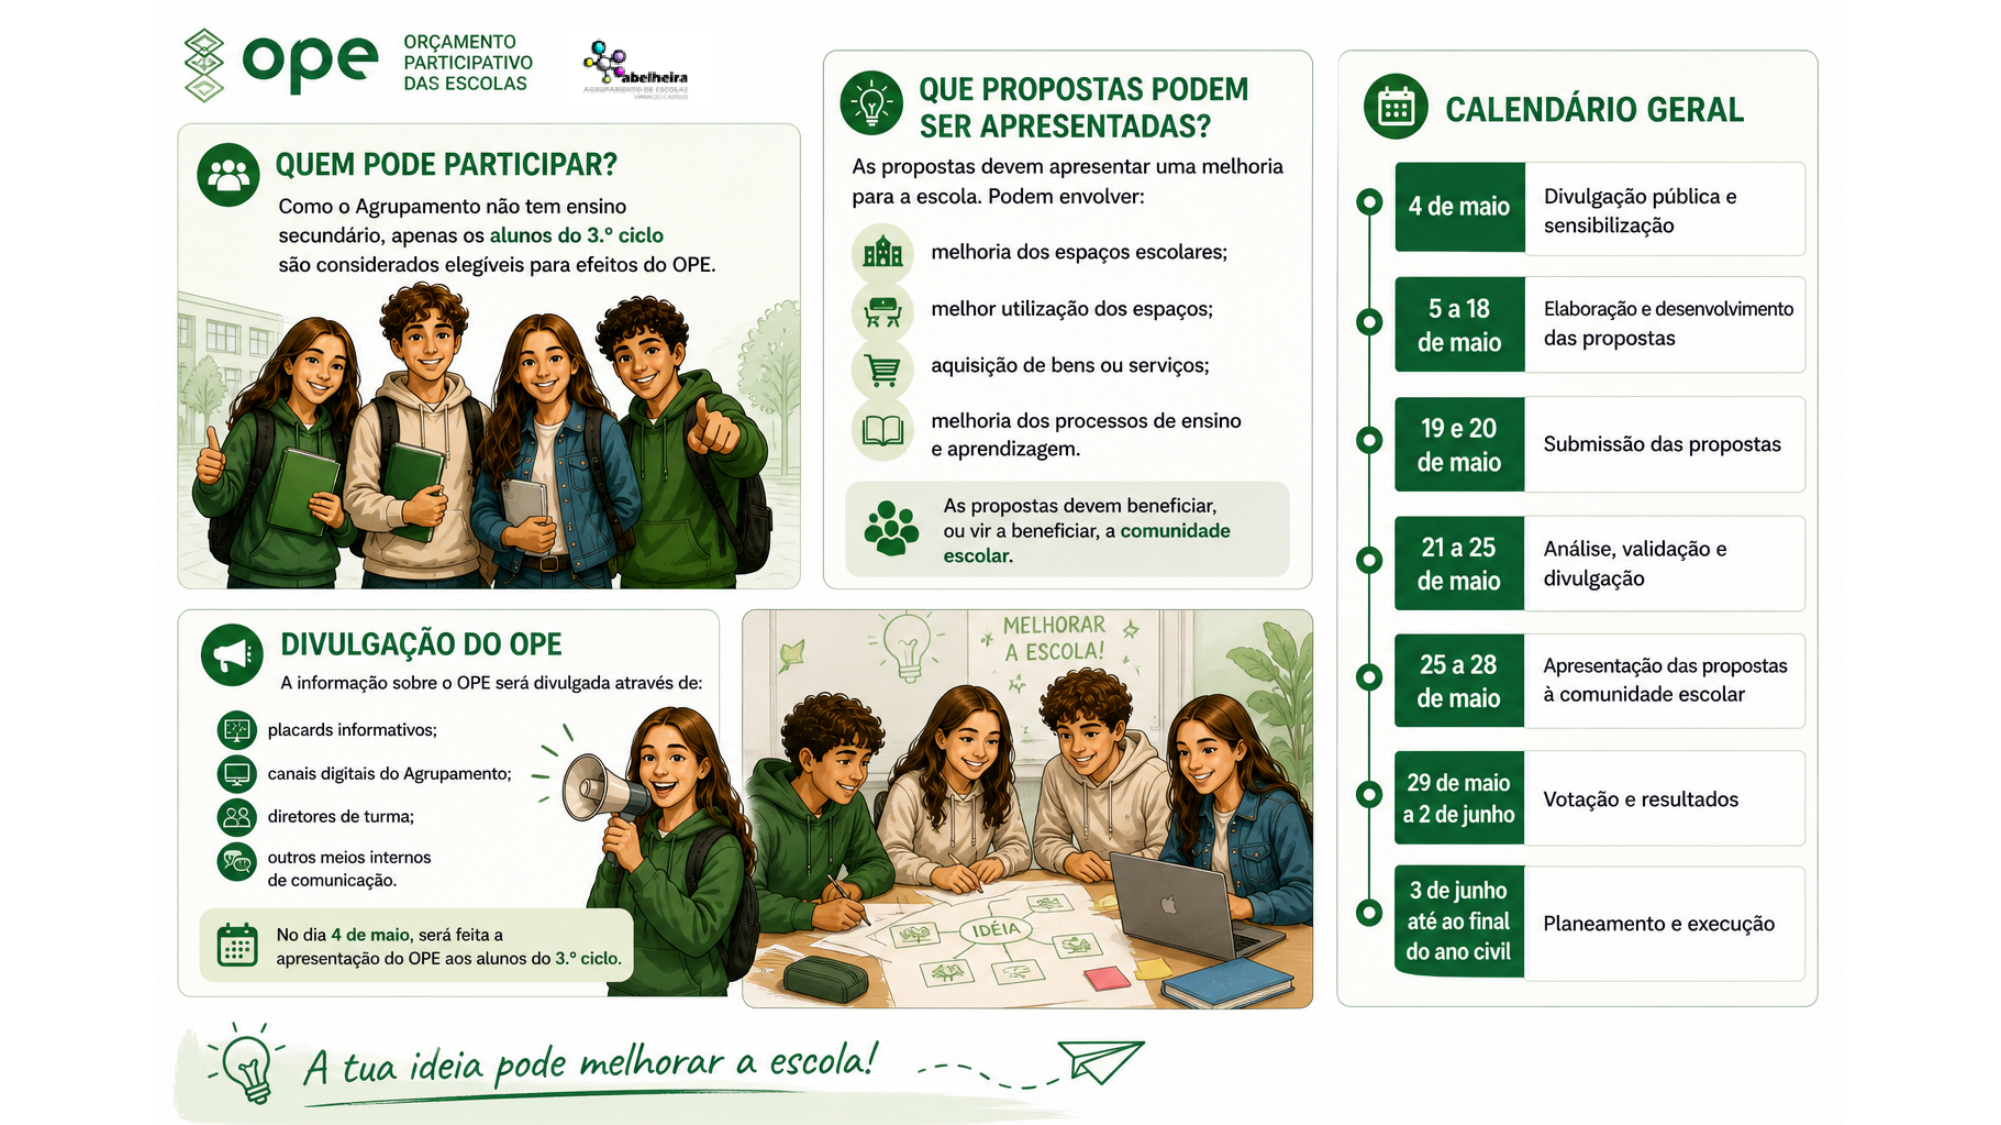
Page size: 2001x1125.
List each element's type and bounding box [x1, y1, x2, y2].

picture [156, 0, 1844, 1125]
